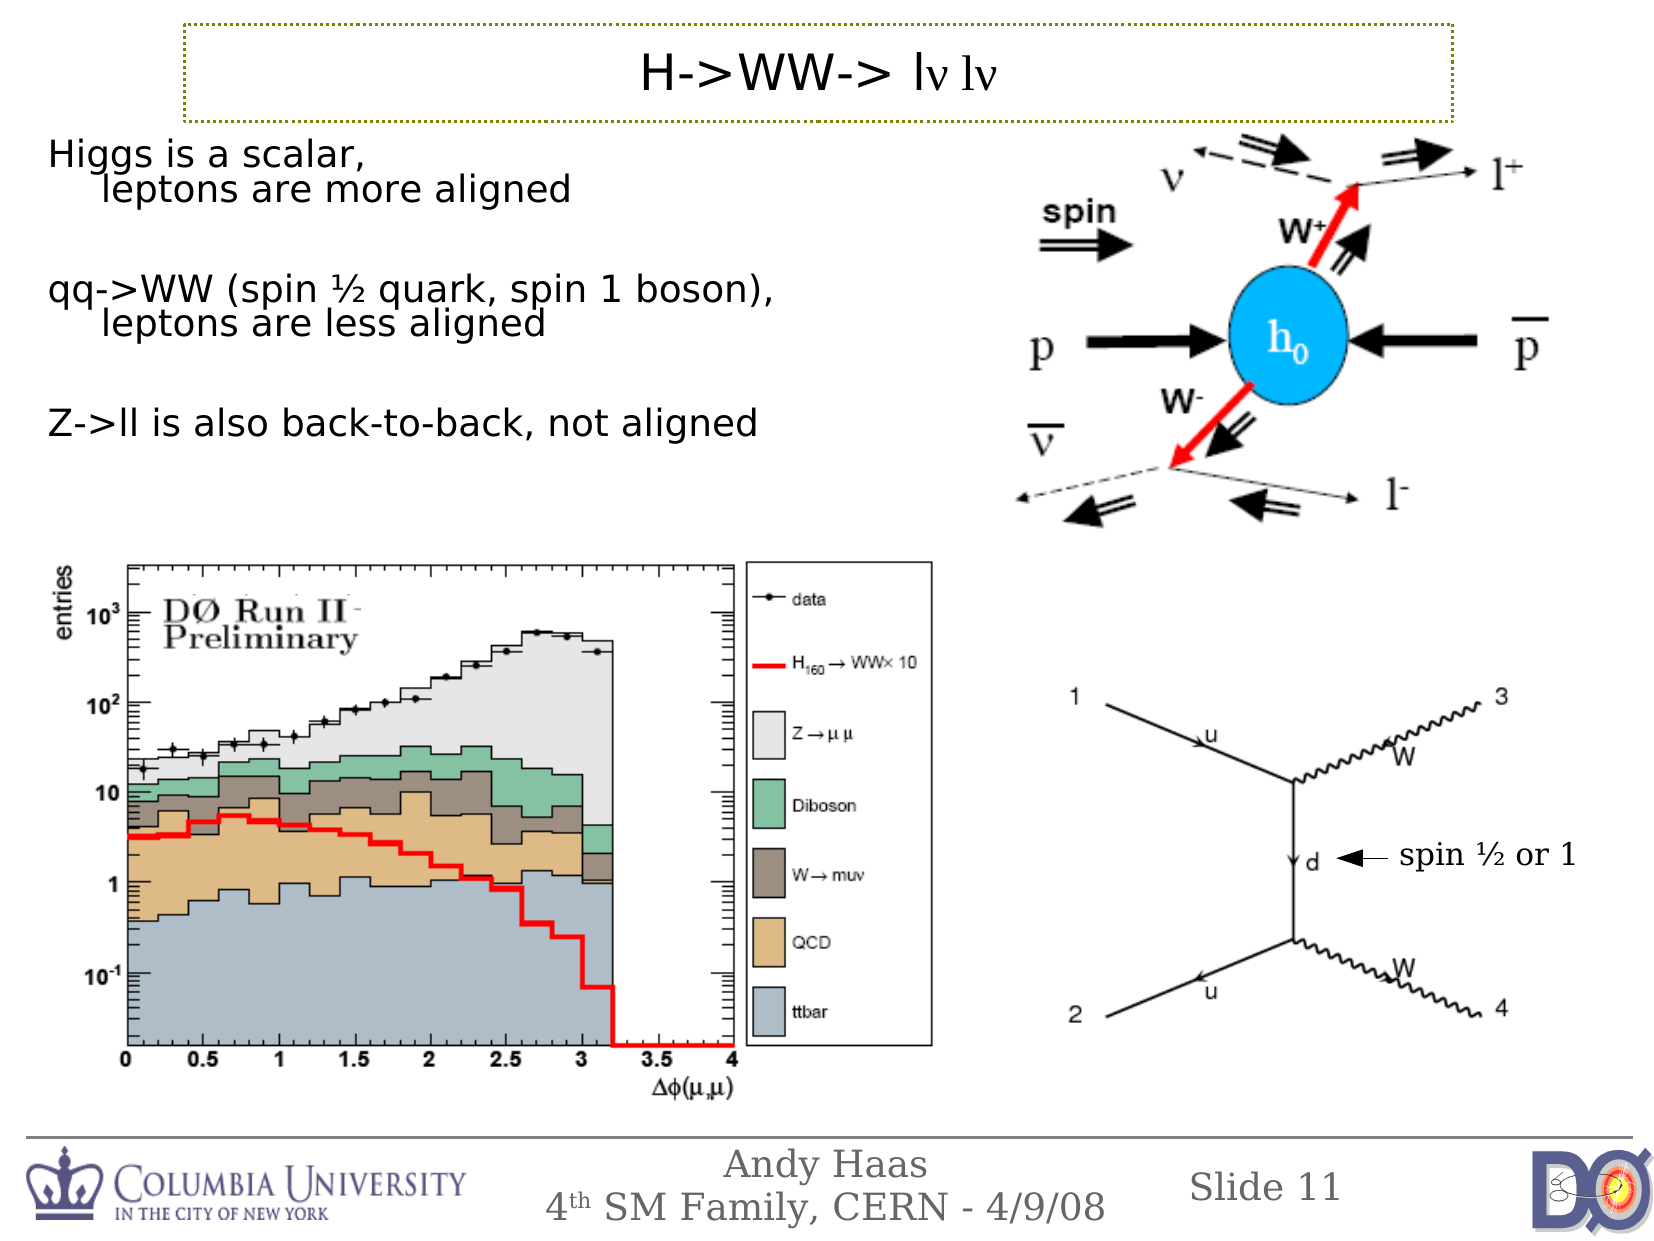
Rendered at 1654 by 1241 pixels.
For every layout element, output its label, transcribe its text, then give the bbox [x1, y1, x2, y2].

picture [1000, 133, 1573, 541]
title H->WW-> lν lν [184, 24, 1453, 122]
text_box spin ½ or 1 [1399, 836, 1580, 873]
picture [1019, 658, 1548, 1026]
picture [38, 538, 952, 1130]
list Higgs is a scalar, leptons are more aligned qq->WW (spin ½ quark, spin 1 boson), leptons are less aligned Z->ll is also back-to-back, not aligned [30, 140, 952, 1125]
